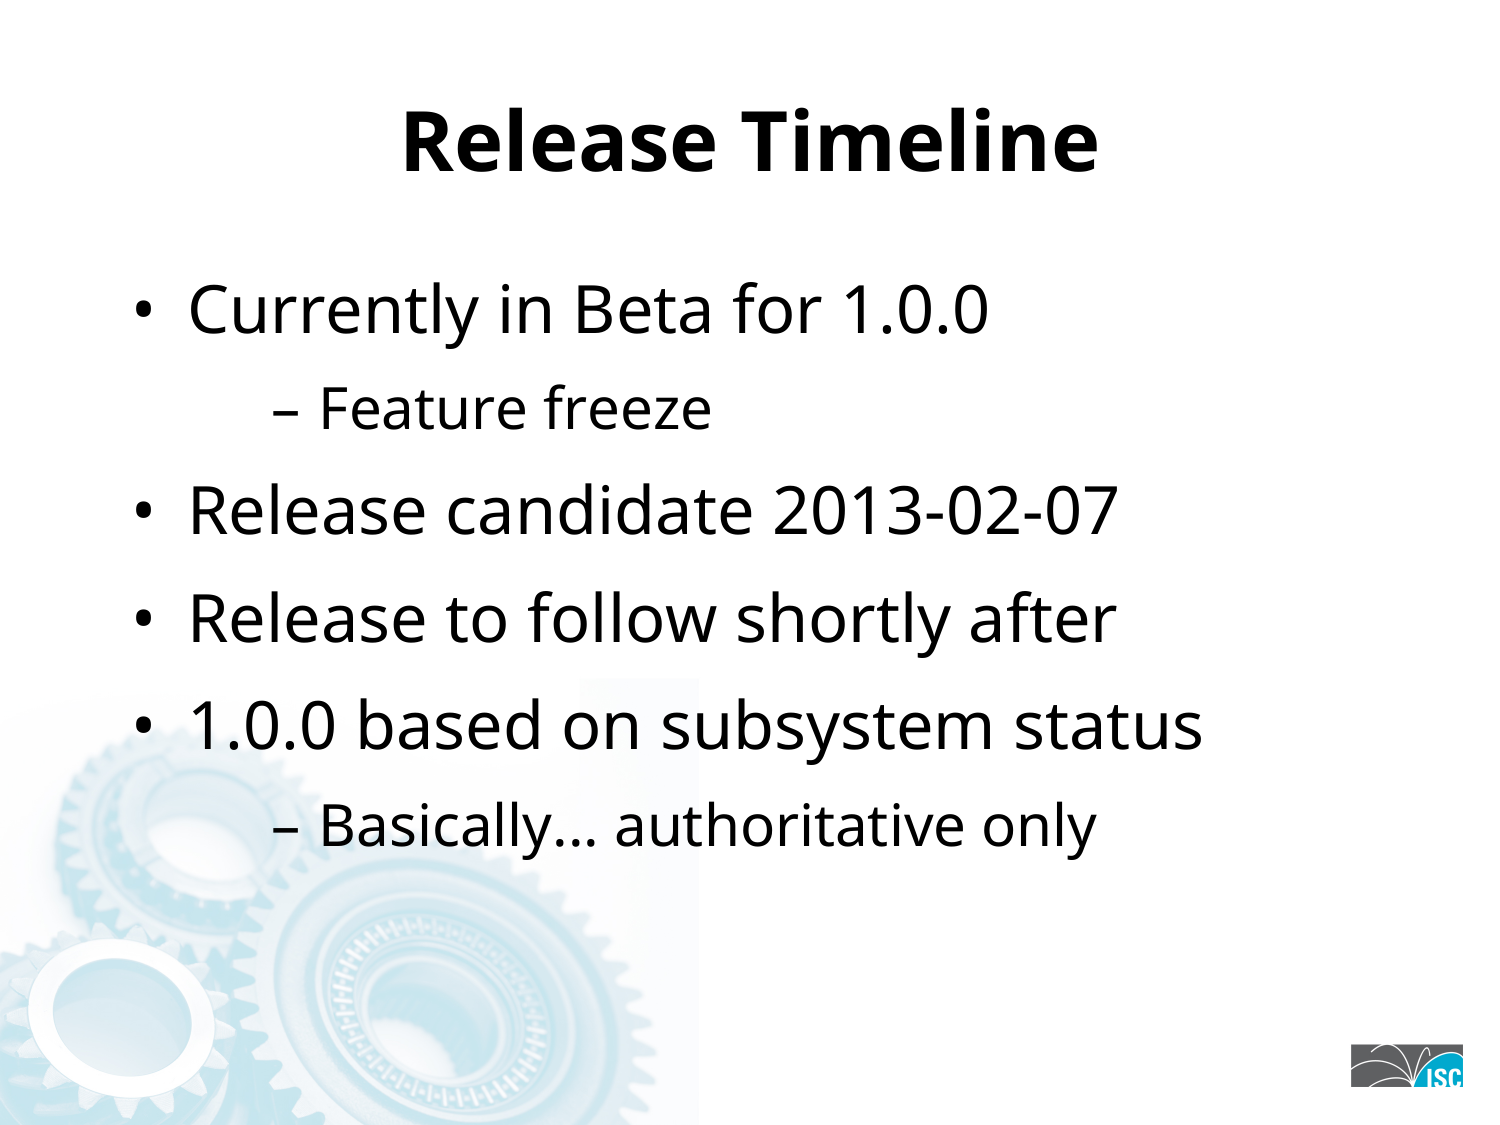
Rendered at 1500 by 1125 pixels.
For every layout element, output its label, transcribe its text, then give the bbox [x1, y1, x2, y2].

picture [0, 0, 1500, 1125]
title Release Timeline [75, 38, 1426, 240]
list Currently in Beta for 1.0.0 Feature freeze Release candidate 2013-02-07 Release to follow shortly after 1.0.0 based on subsystem status Basically... authoritative only [75, 262, 1426, 1003]
